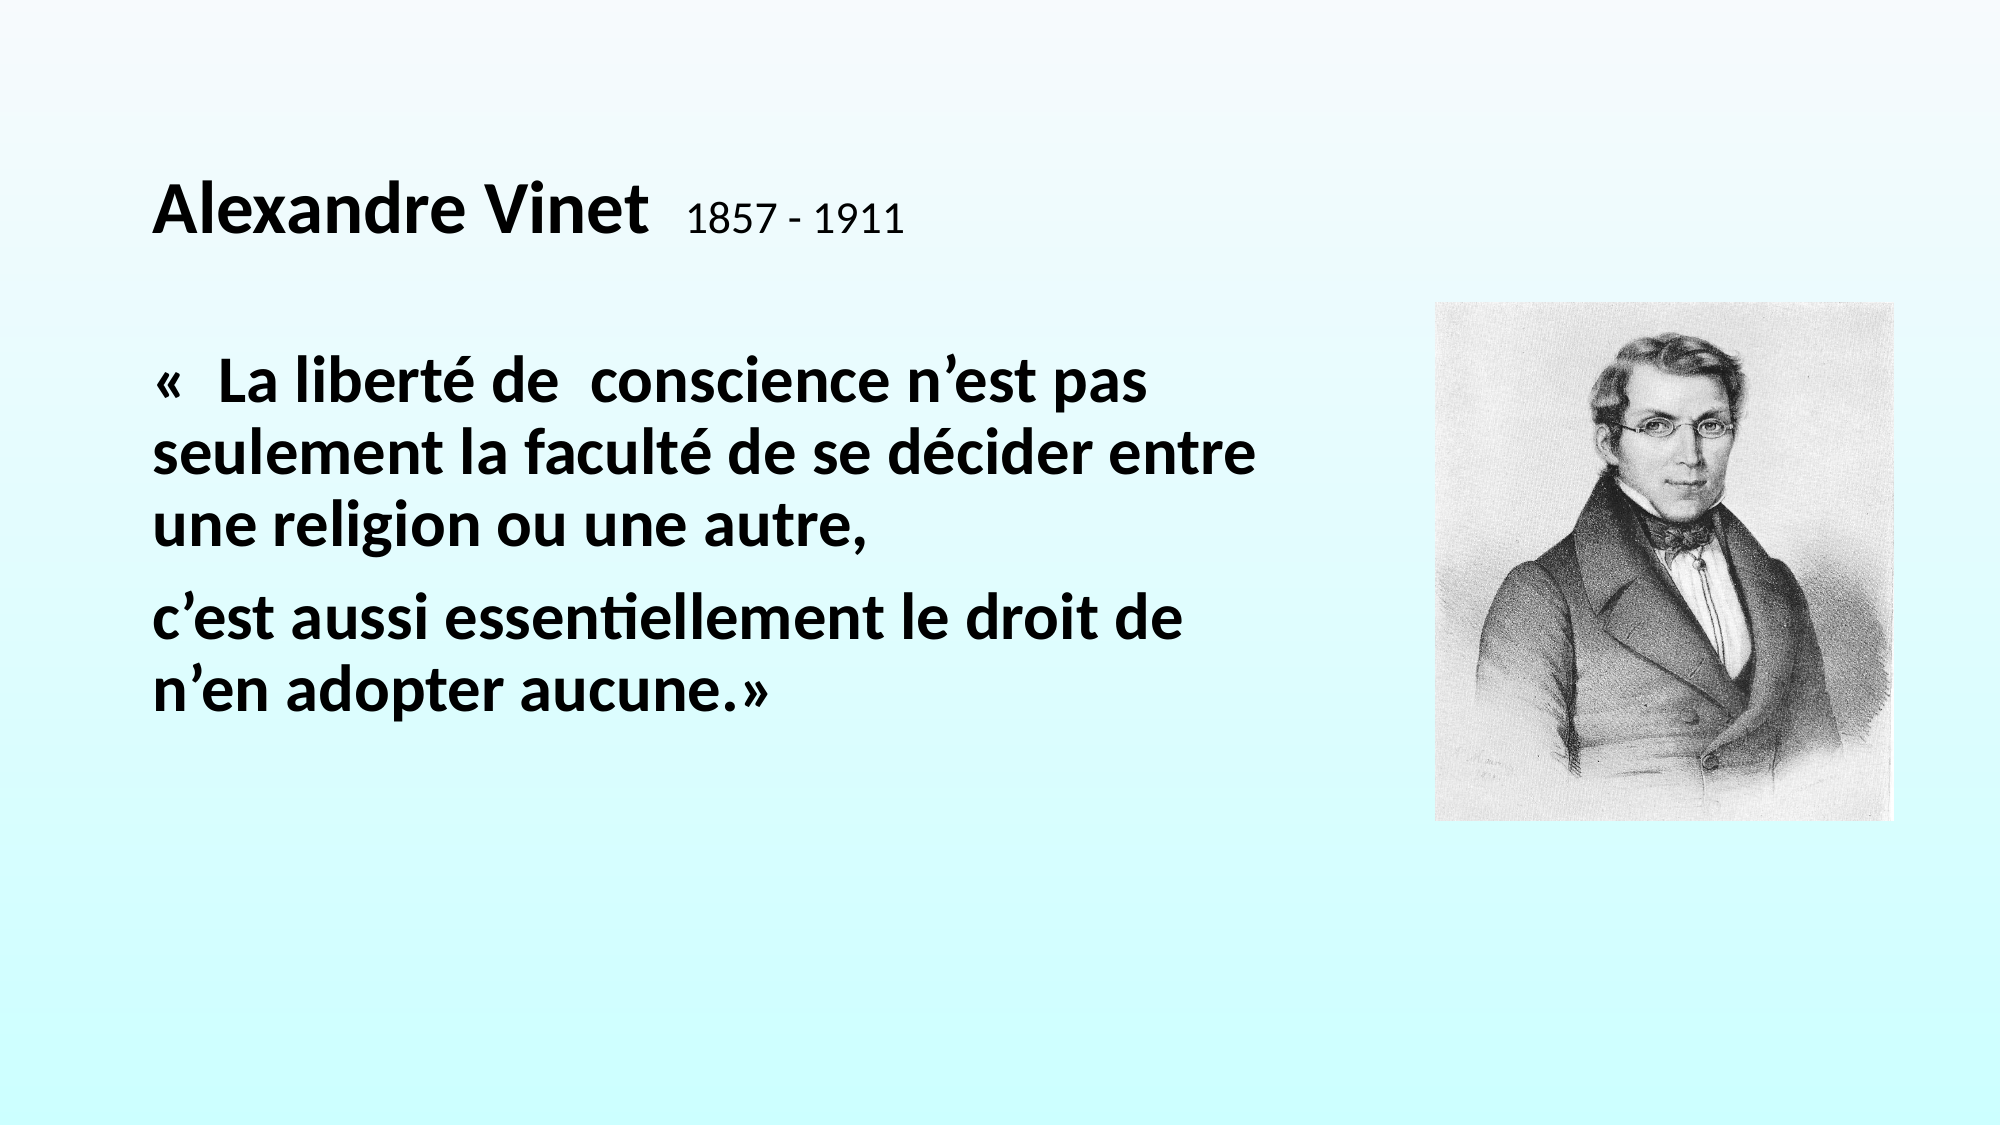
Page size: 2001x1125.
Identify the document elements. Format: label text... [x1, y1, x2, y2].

list « La liberté de conscience n’est pas seulement la faculté de se décider entre une religion ou une autre, c’est aussi essentiellement le droit de n’en adopter aucune.» [137, 337, 1292, 963]
picture [1435, 302, 1894, 821]
title Alexandre Vinet 1857 - 1911 [137, 75, 1215, 337]
